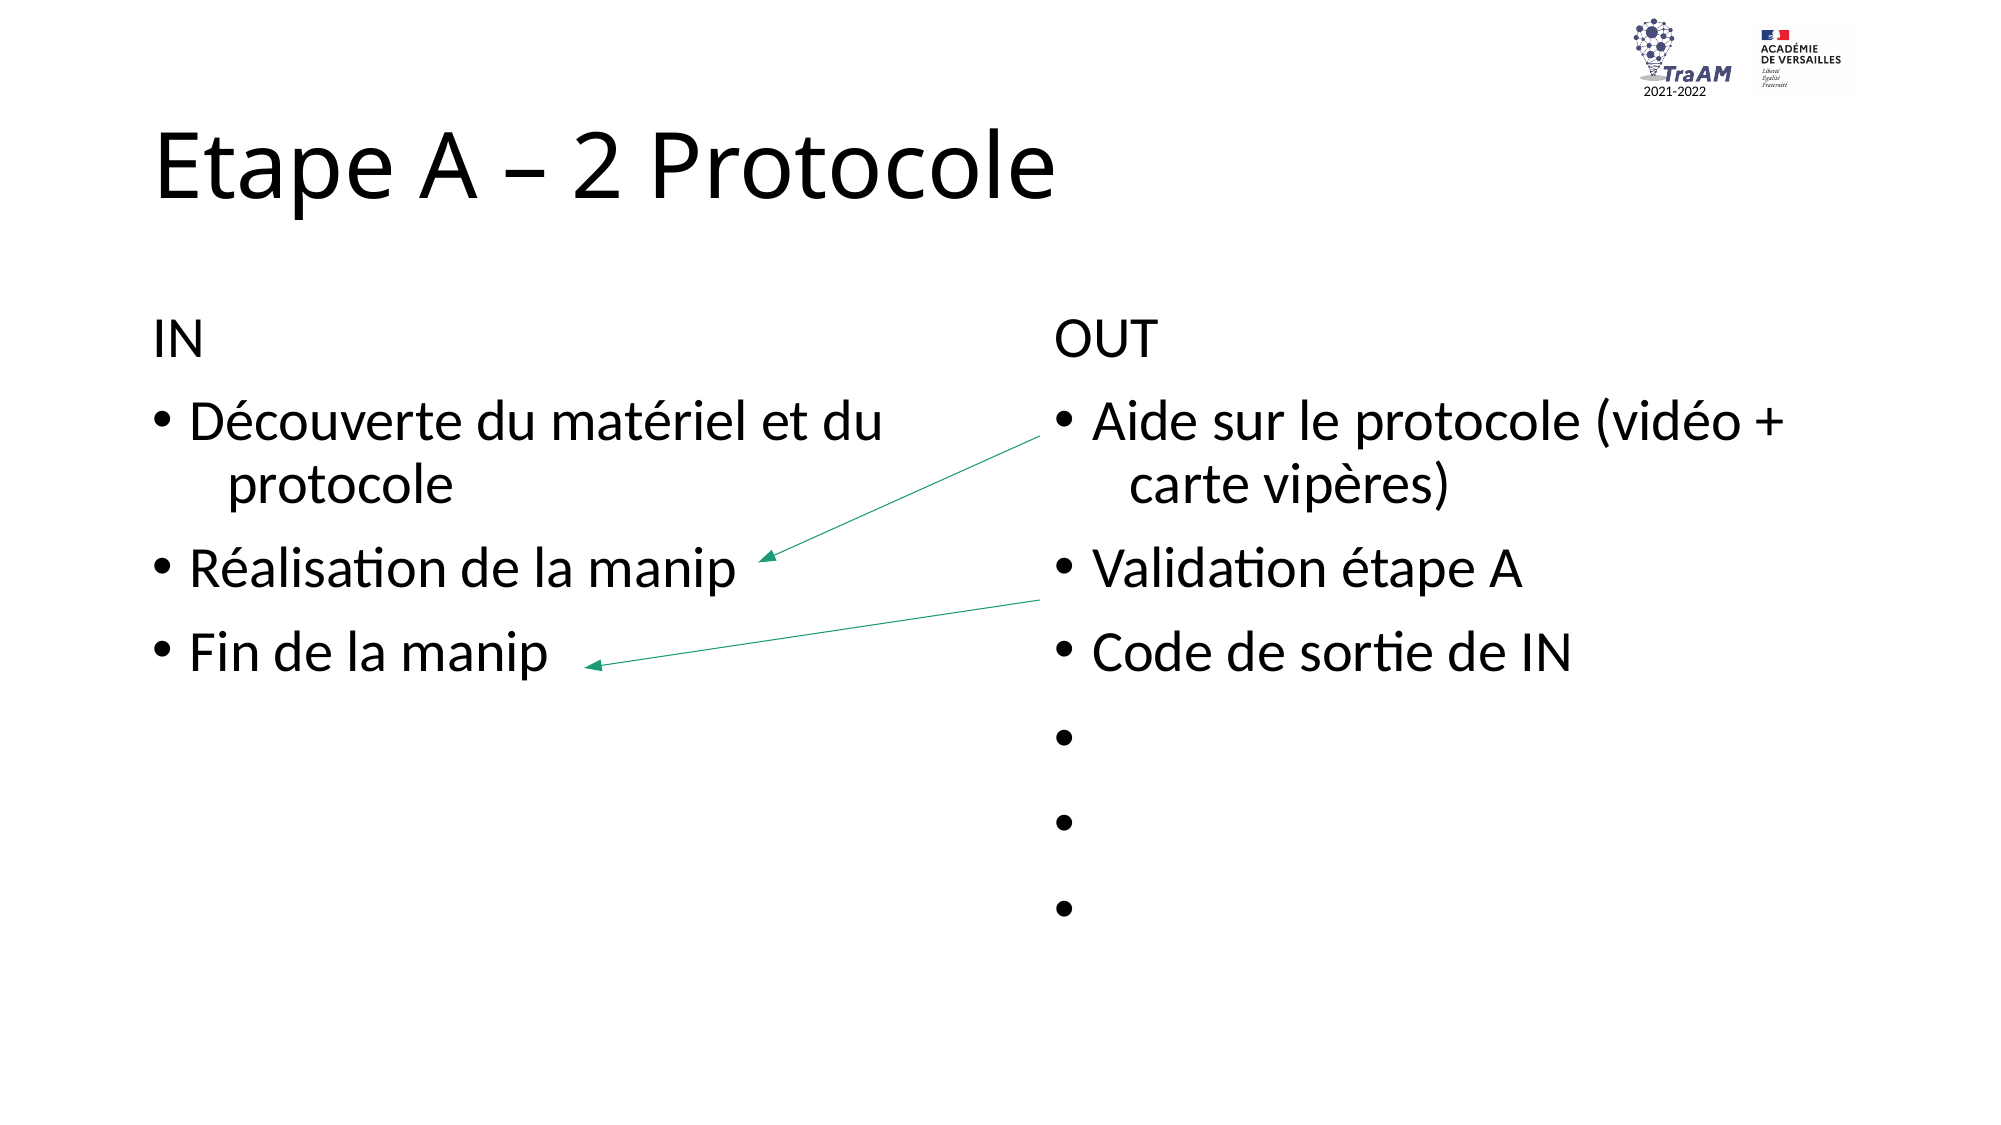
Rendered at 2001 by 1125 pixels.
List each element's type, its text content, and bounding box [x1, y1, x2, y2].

list IN Découverte du matériel et du protocole Réalisation de la manip Fin de la manip [137, 299, 961, 1014]
title Etape A – 2 Protocole [137, 59, 1863, 278]
text_box OUT Aide sur le protocole (vidéo + carte vipères) Validation étape A Code de sortie de IN [1039, 299, 1863, 1014]
